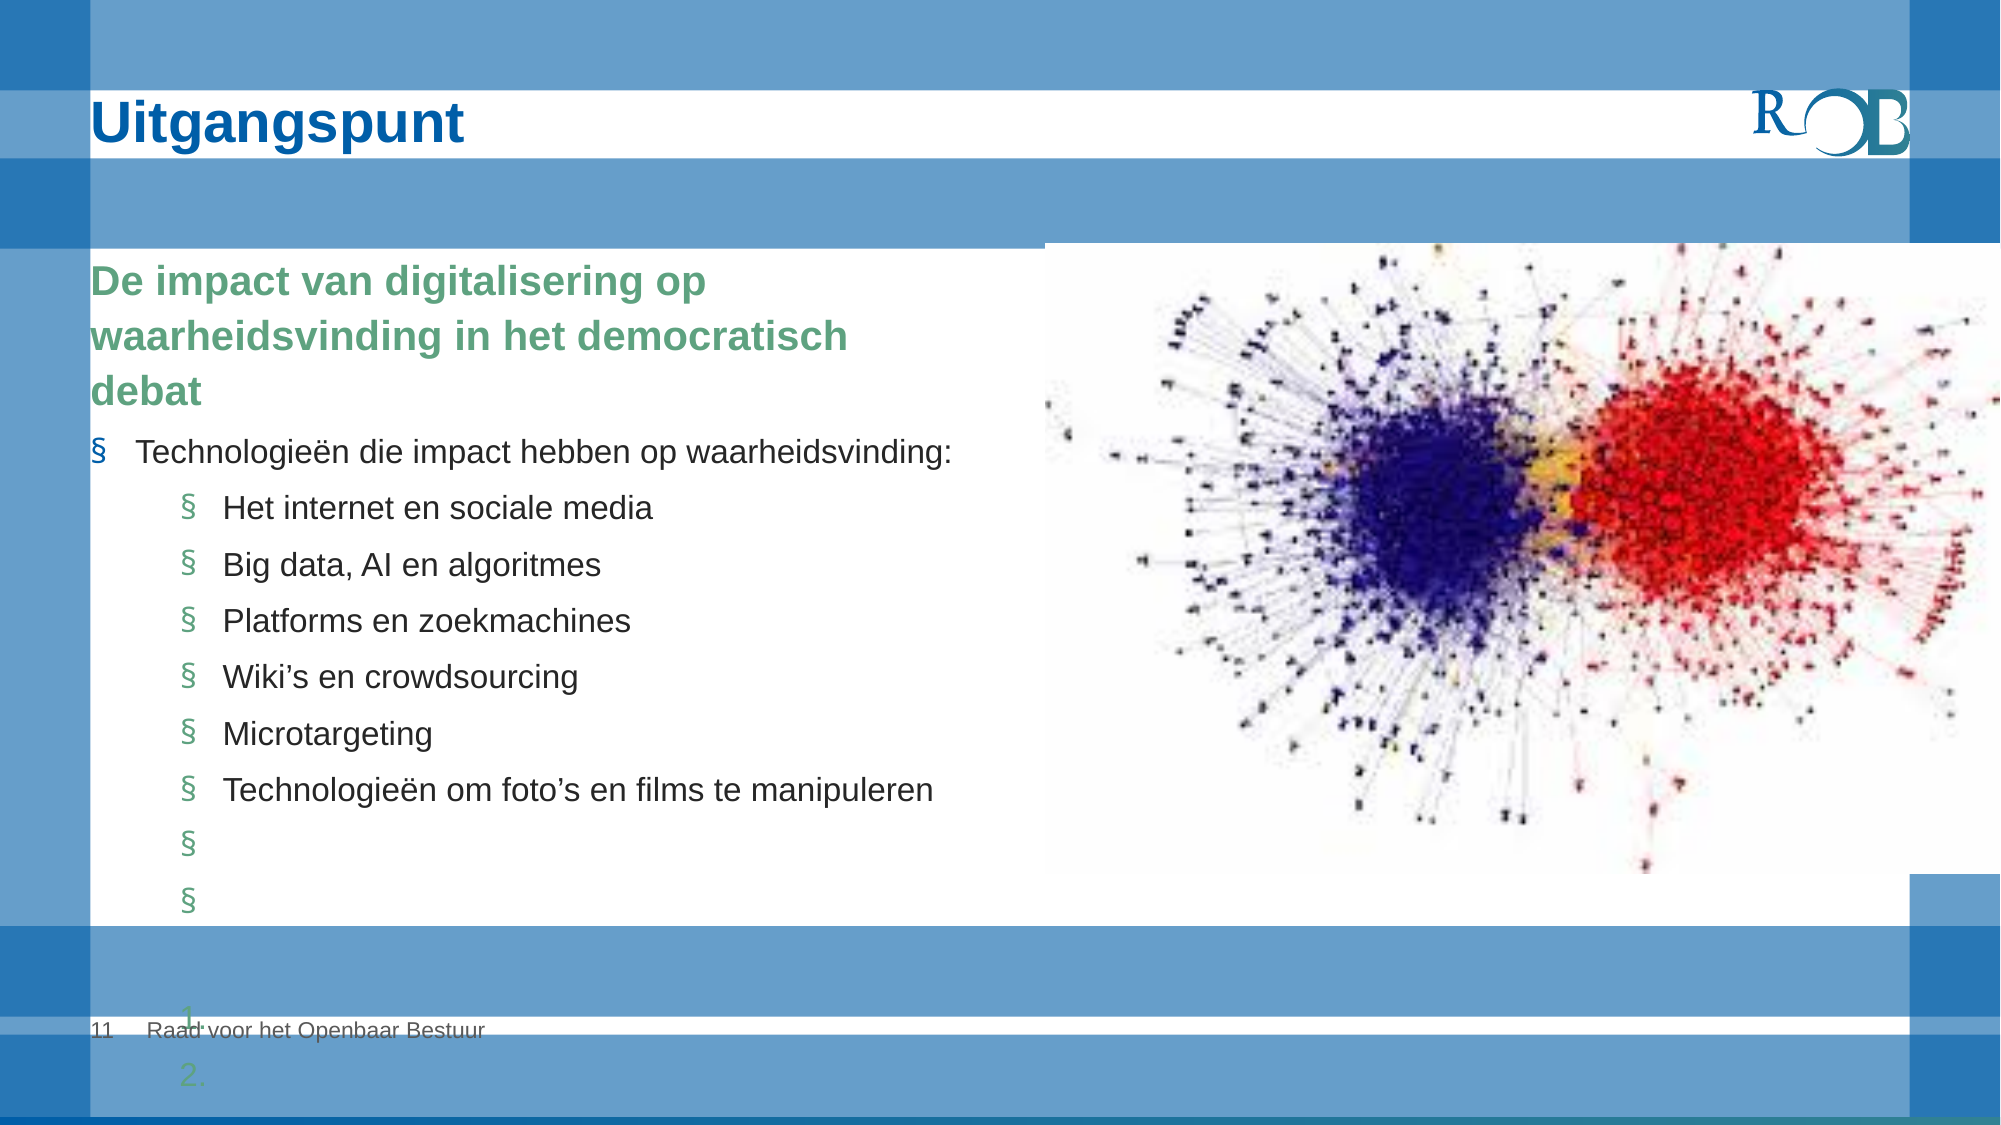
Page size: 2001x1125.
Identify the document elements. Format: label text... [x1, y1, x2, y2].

list De impact van digitalisering op waarheidsvinding in het democratisch debat Technologieën die impact hebben op waarheidsvinding: Het internet en sociale media Big data, AI en algoritmes Platforms en zoekmachines Wiki’s en crowdsourcing Microtargeting Technologieën om foto’s en films te manipuleren [90, 248, 955, 928]
title Uitgangspunt [90, 91, 955, 160]
text_box Raad voor het Openbaar Bestuur [146, 1015, 570, 1037]
text_box 11 [90, 1015, 143, 1037]
picture [1045, 243, 2000, 874]
